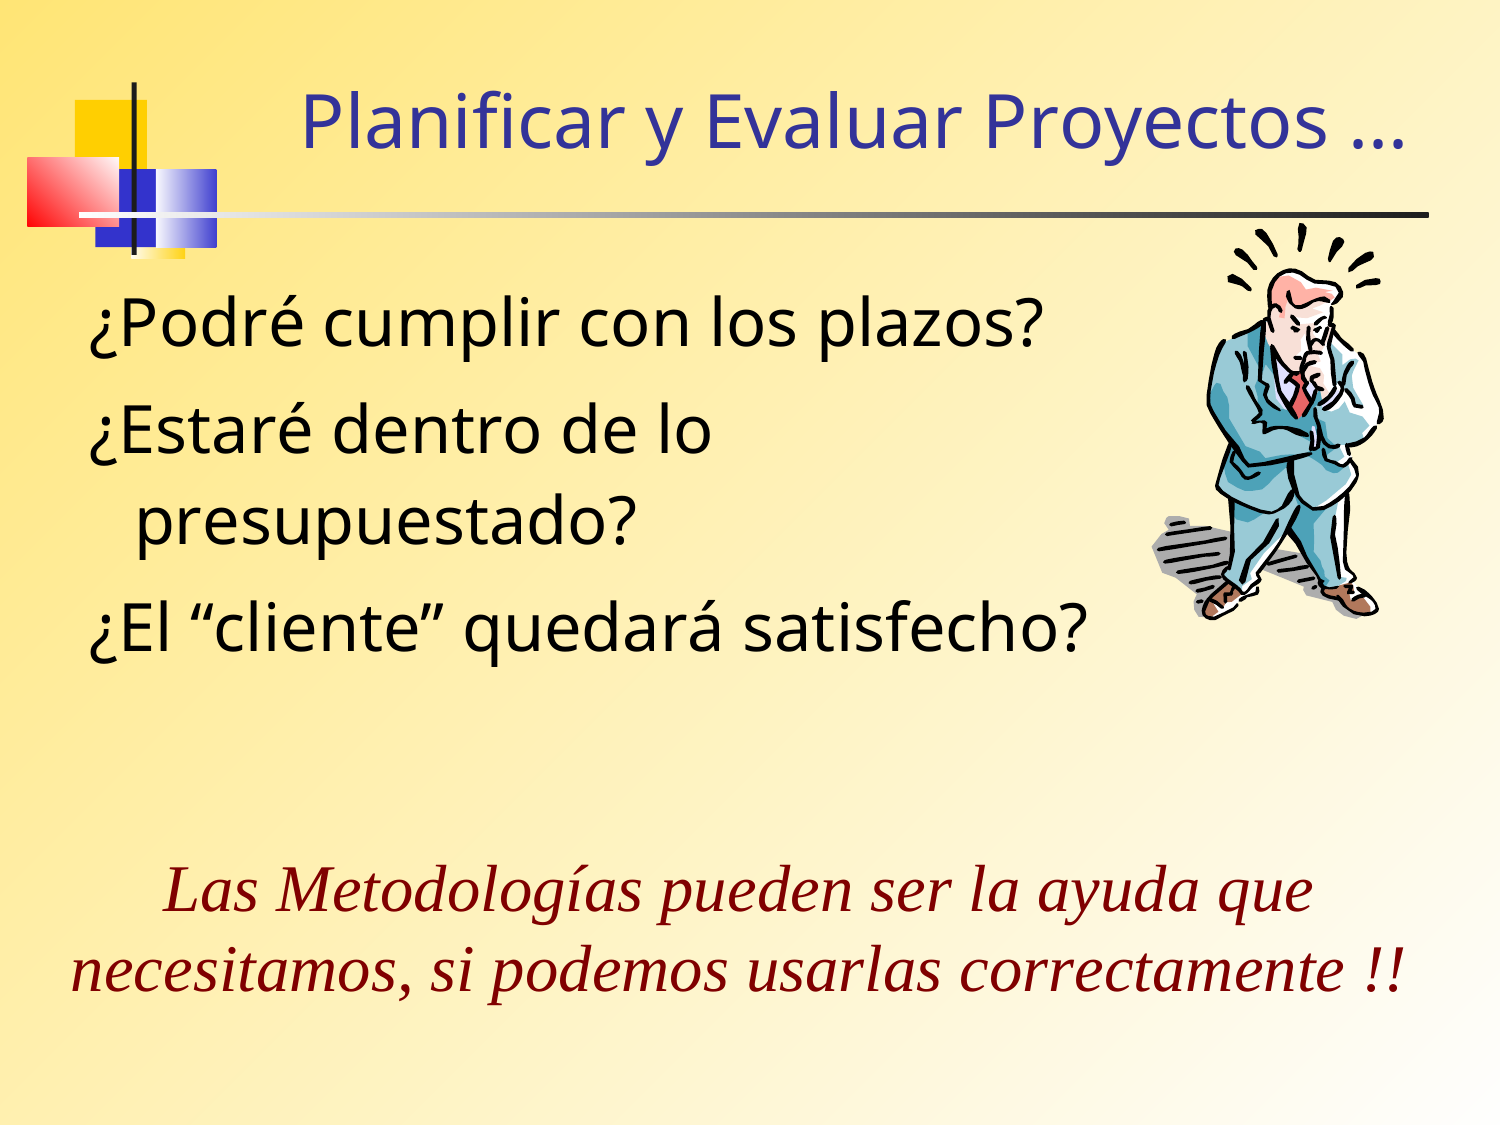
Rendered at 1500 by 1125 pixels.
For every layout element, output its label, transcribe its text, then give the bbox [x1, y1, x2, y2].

picture [1151, 220, 1388, 624]
list ¿Podré cumplir con los plazos? ¿Estaré dentro de lo presupuestado? ¿El “cliente” quedará satisfecho? [0, 267, 1122, 796]
title Planificar y Evaluar Proyectos ... [284, 21, 1466, 217]
text_box Las Metodologías pueden ser la ayuda que necesitamos, si podemos usarlas correctamente !! [54, 837, 1426, 1013]
